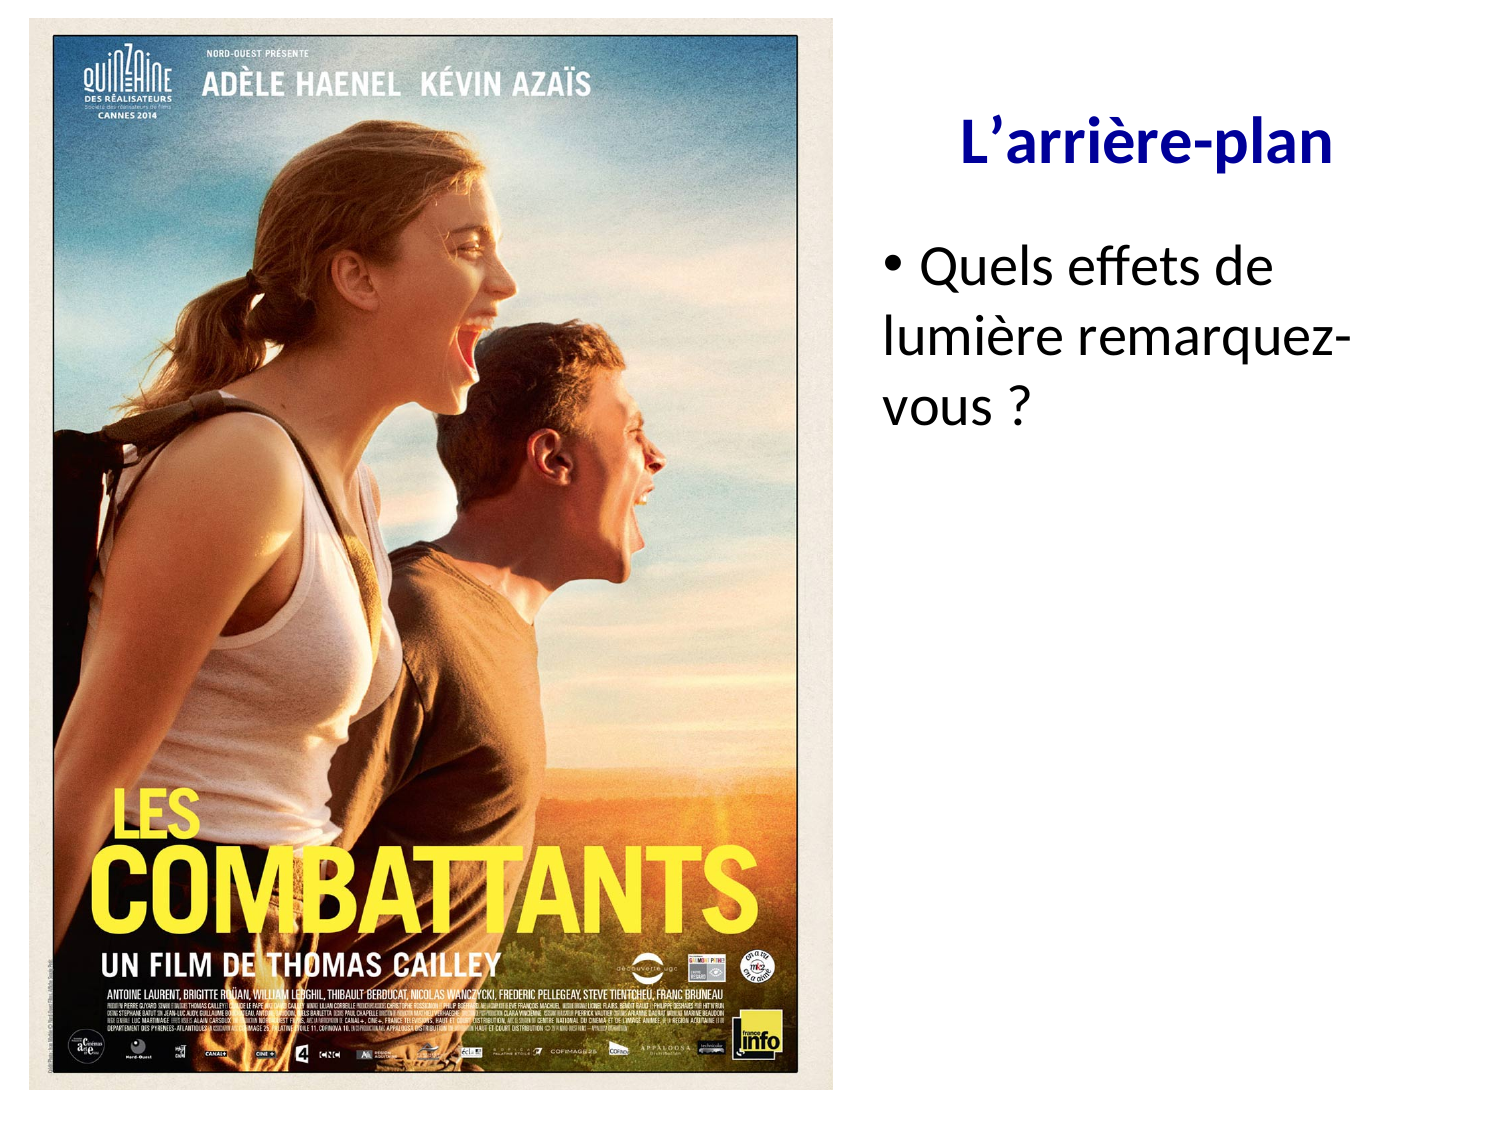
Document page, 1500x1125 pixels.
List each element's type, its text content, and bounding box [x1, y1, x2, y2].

title L’arrière-plan [868, 42, 1427, 219]
list Quels effets de lumière remarquez-vous ? [868, 219, 1451, 965]
picture [29, 18, 833, 1090]
